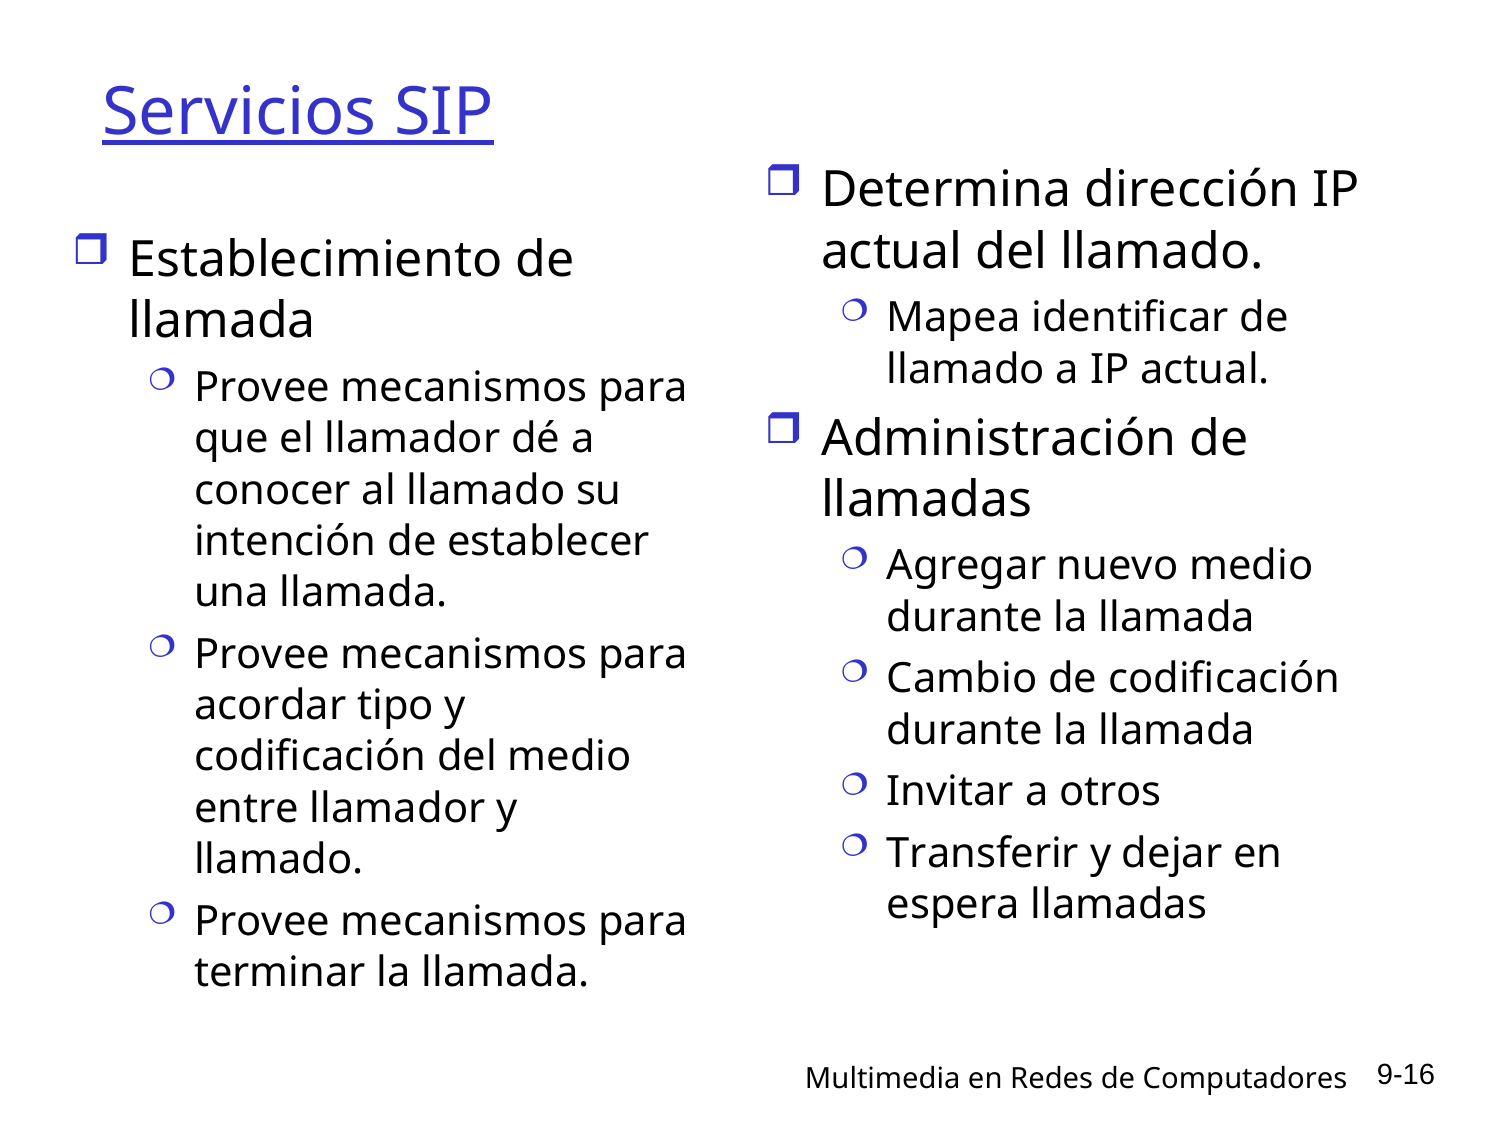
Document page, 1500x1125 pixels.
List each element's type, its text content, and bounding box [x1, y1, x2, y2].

title Servicios SIP [87, 37, 1363, 181]
list Determina dirección IP actual del llamado. Mapea identificar de llamado a IP actual. Administración de llamadas Agregar nuevo medio durante la llamada Cambio de codificación durante la llamada Invitar a otros Transferir y dejar en espera llamadas [750, 149, 1376, 956]
list Establecimiento de llamada Provee mecanismos para que el llamador dé a conocer al llamado su intención de establecer una llamada. Provee mecanismos para acordar tipo y codificación del medio entre llamador y llamado. Provee mecanismos para terminar la llamada. [57, 219, 713, 1055]
